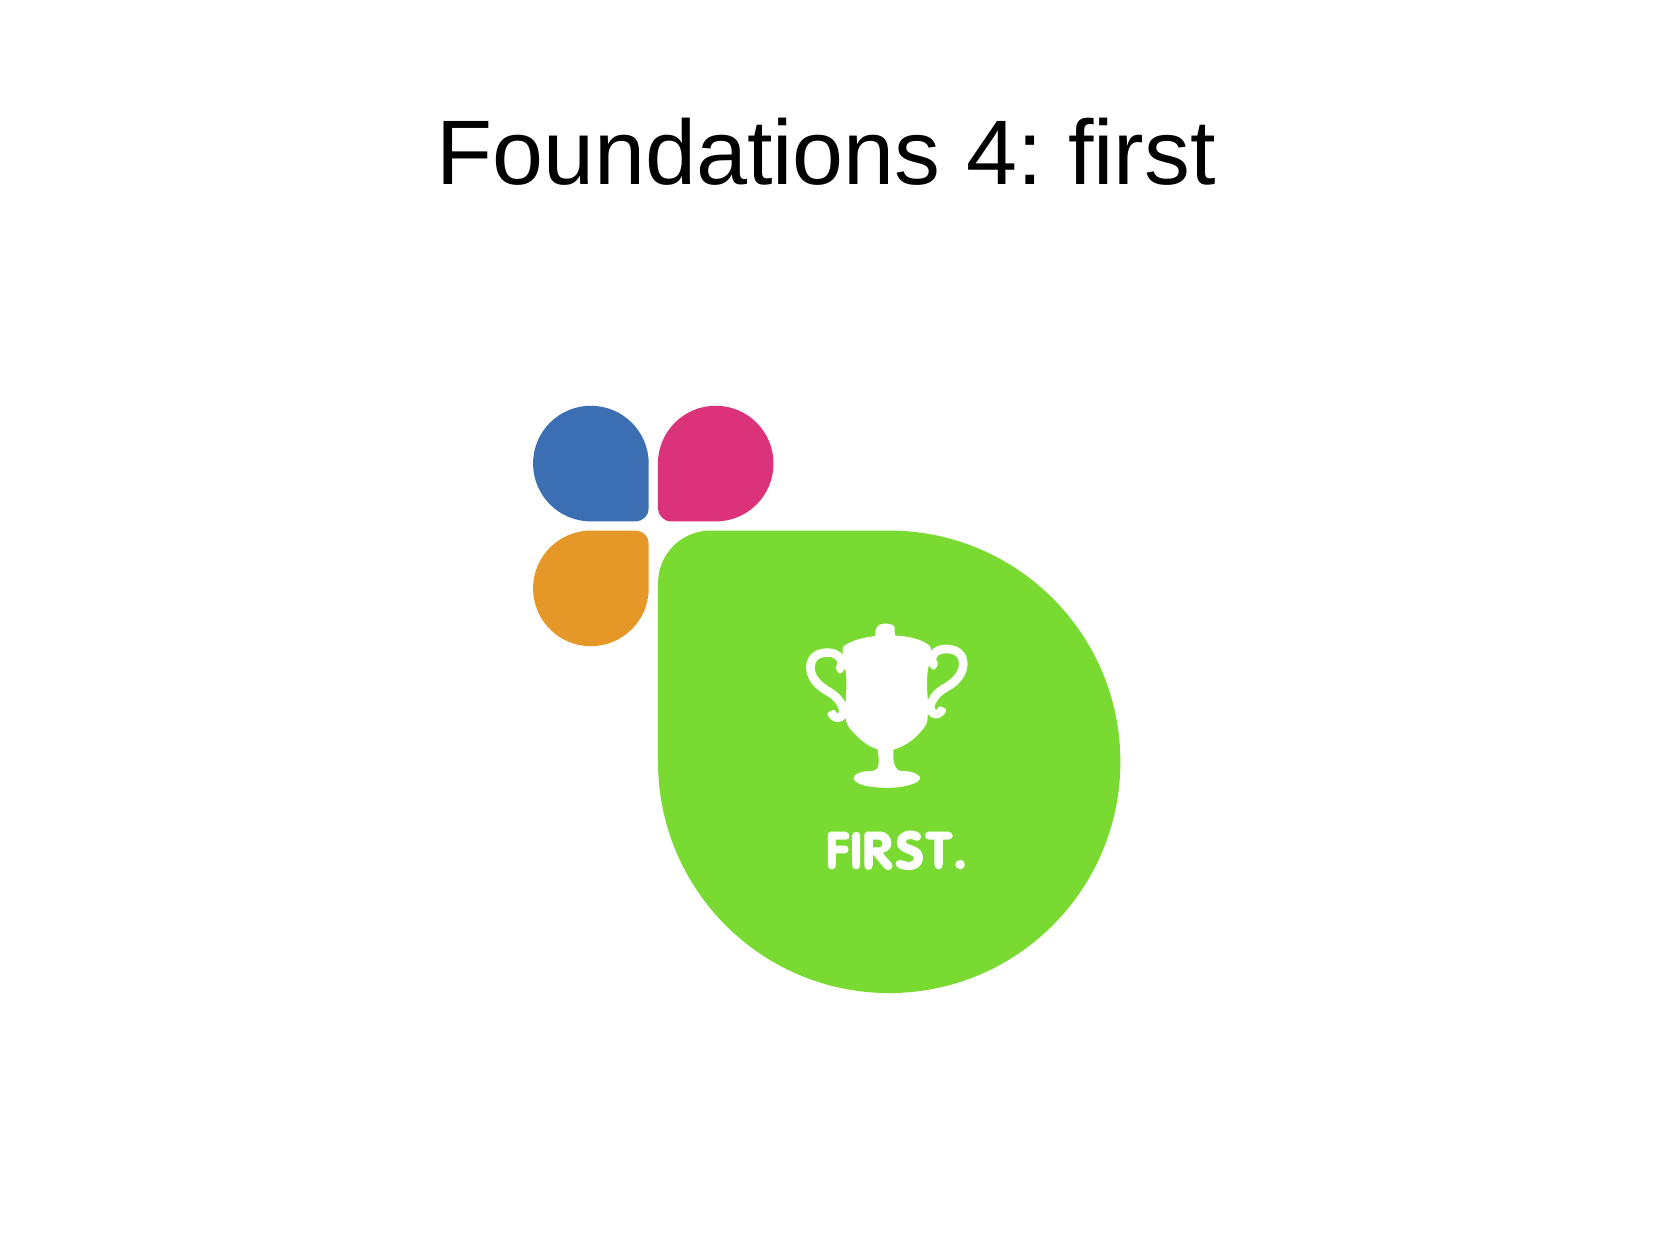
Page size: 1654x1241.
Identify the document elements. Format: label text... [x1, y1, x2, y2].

picture [417, 290, 1236, 1109]
title Foundations 4: first [82, 49, 1571, 257]
